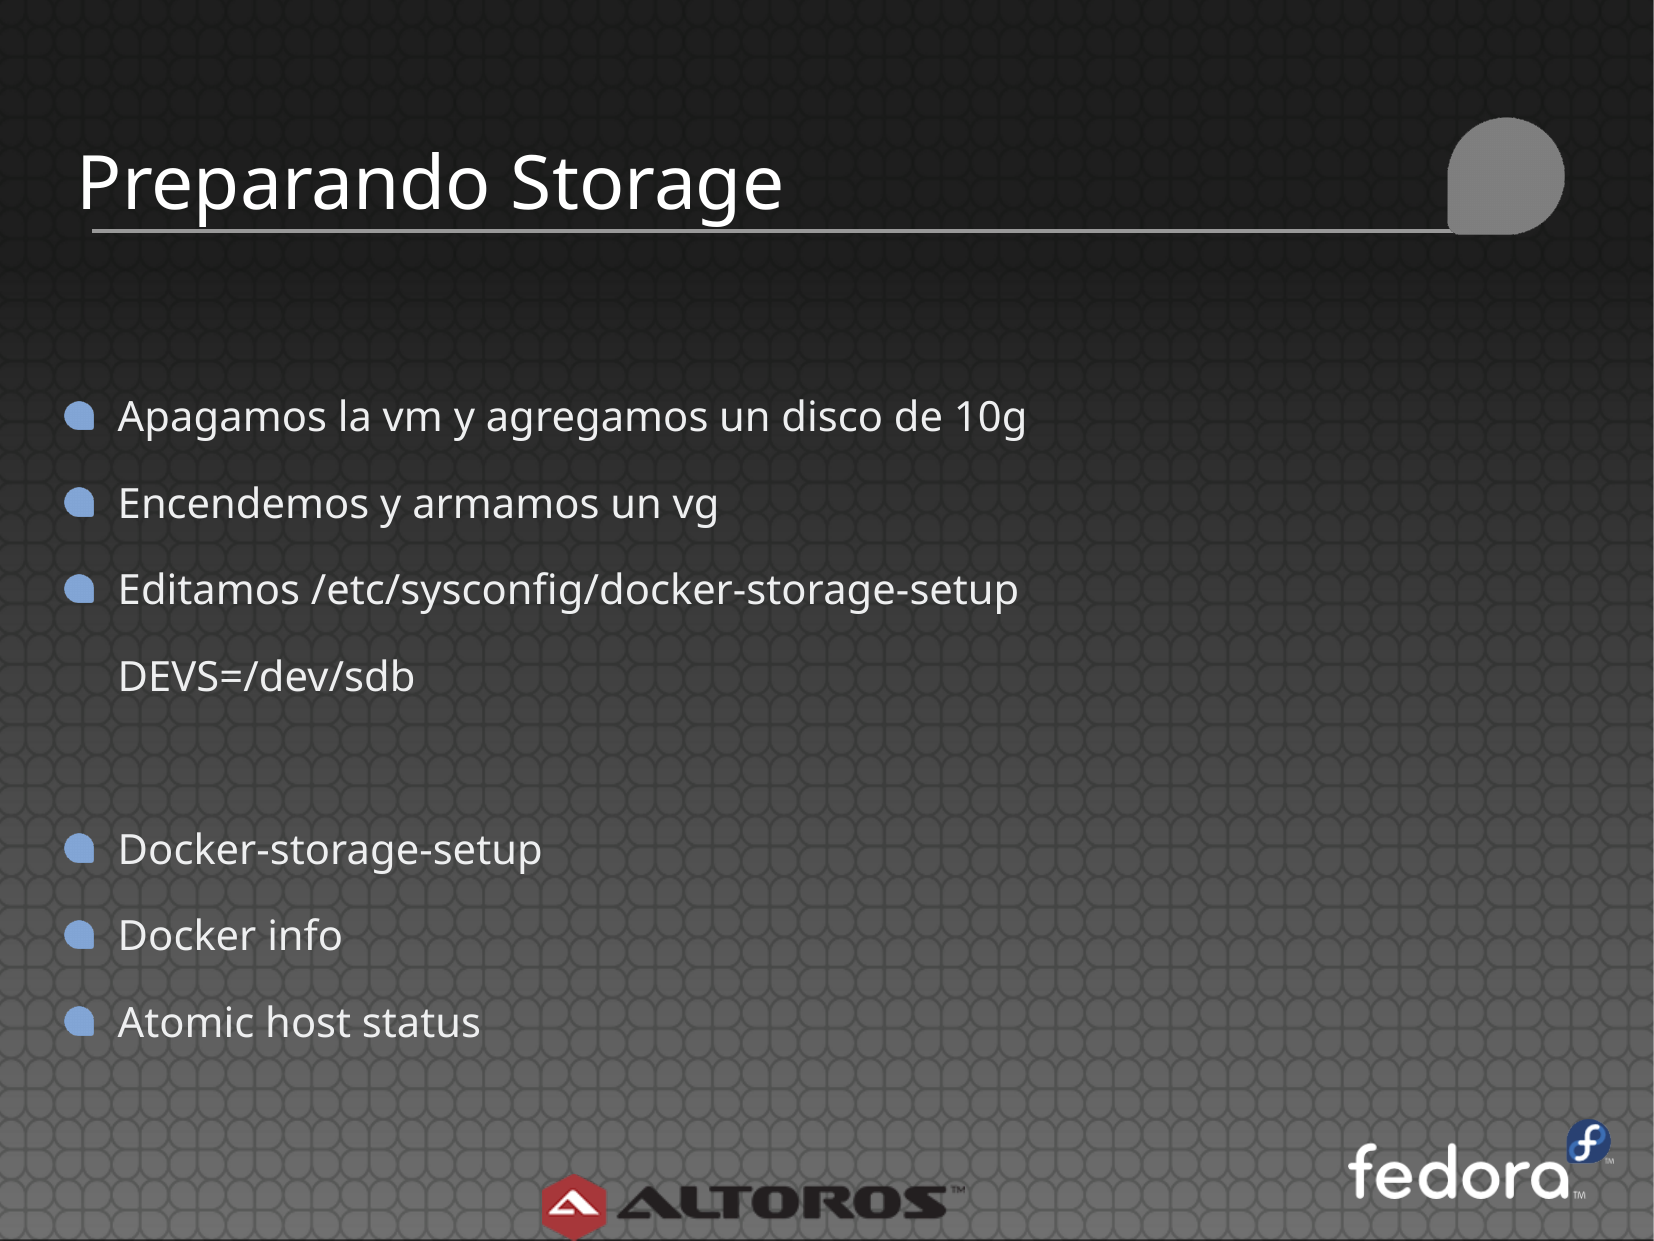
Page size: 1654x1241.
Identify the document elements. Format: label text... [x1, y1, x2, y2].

picture [0, 0, 1654, 1241]
title Preparando Storage [76, 112, 1566, 249]
picture [542, 1174, 965, 1241]
list Apagamos la vm y agregamos un disco de 10g Encendemos y armamos un vg Editamos /etc/sysconfig/docker-storage-setup DEVS=/dev/sdb Docker-storage-setup Docker info Atomic host status [46, 300, 1536, 1241]
